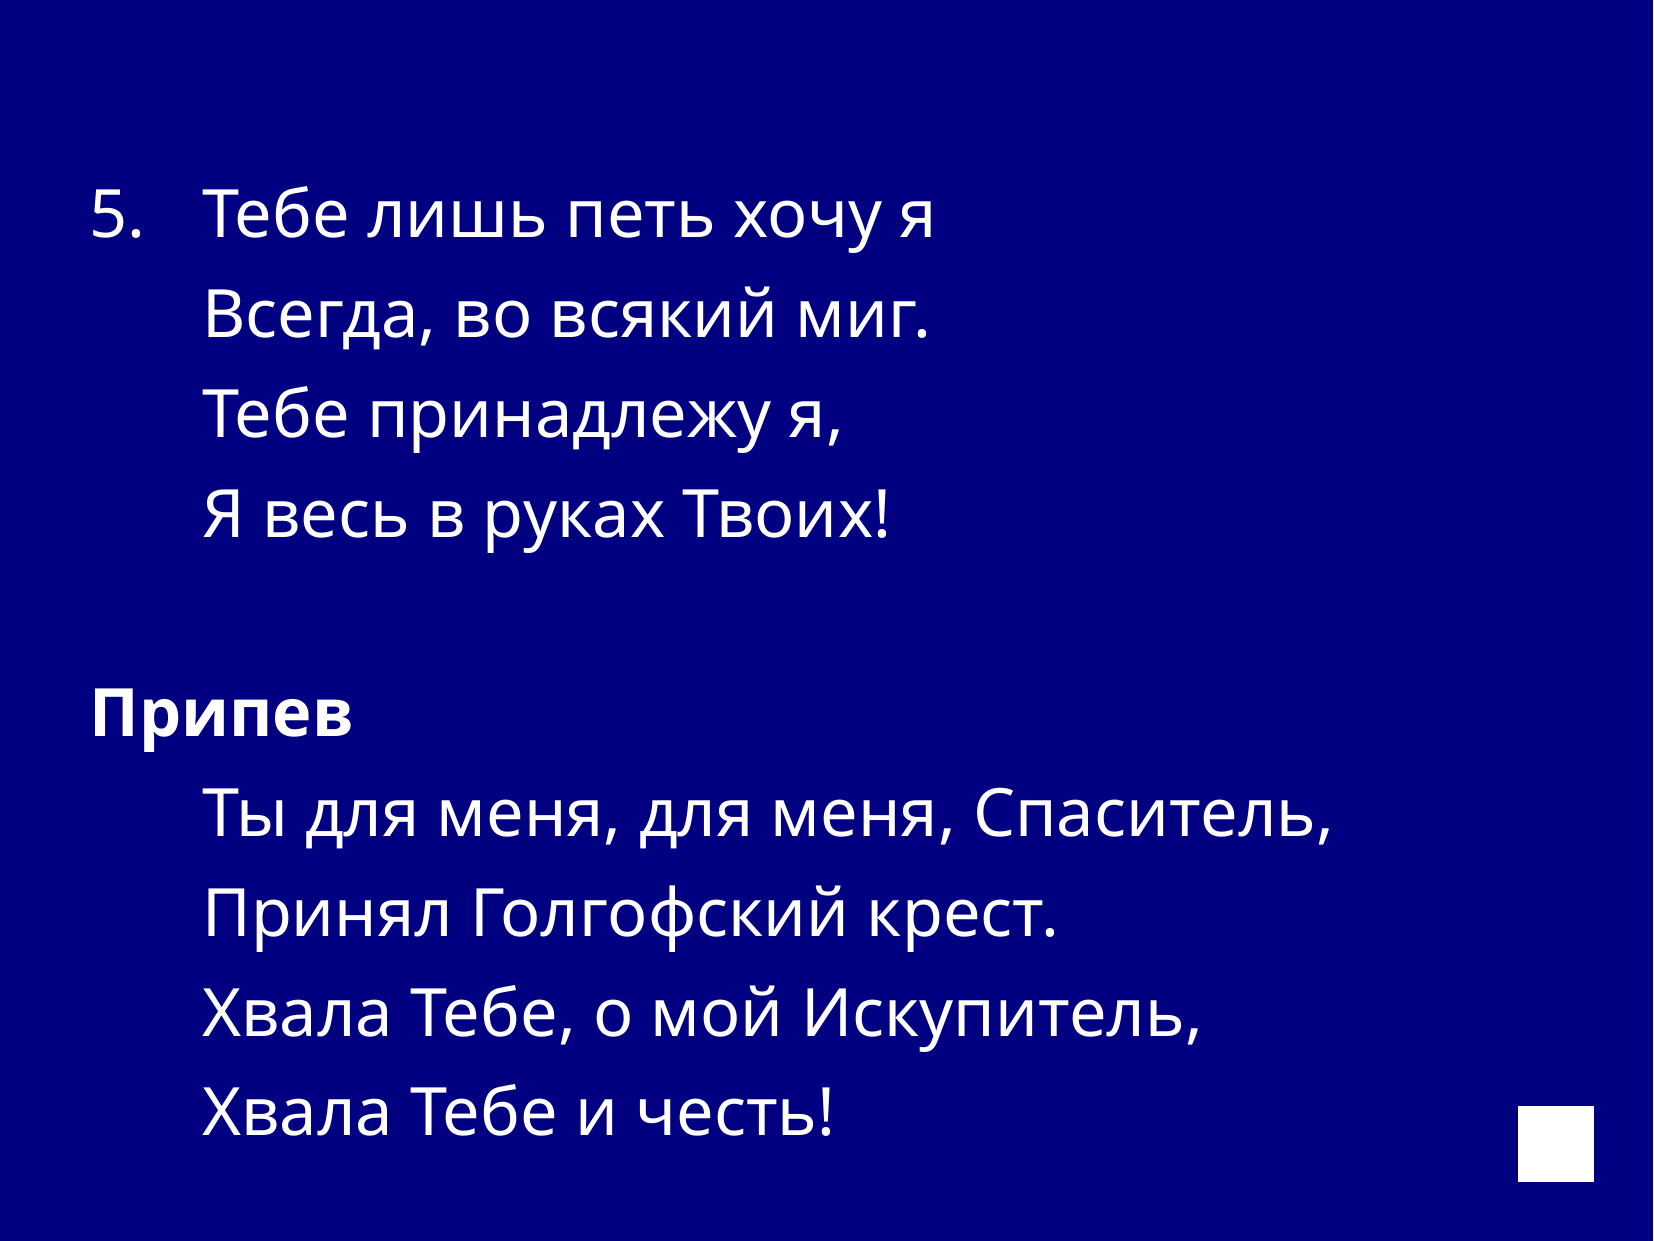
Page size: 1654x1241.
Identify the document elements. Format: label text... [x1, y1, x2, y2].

text_box [1518, 1106, 1594, 1182]
text_box 5. Тебе лишь петь хочу я Всегда, во всякий миг. Тебе принадлежу я, Я весь в руках Твоих! Припев Ты для меня, для меня, Спаситель, Принял Голгофский крест. Хвала Тебе, о мой Искупитель, Хвала Тебе и честь! [75, 150, 1576, 1163]
